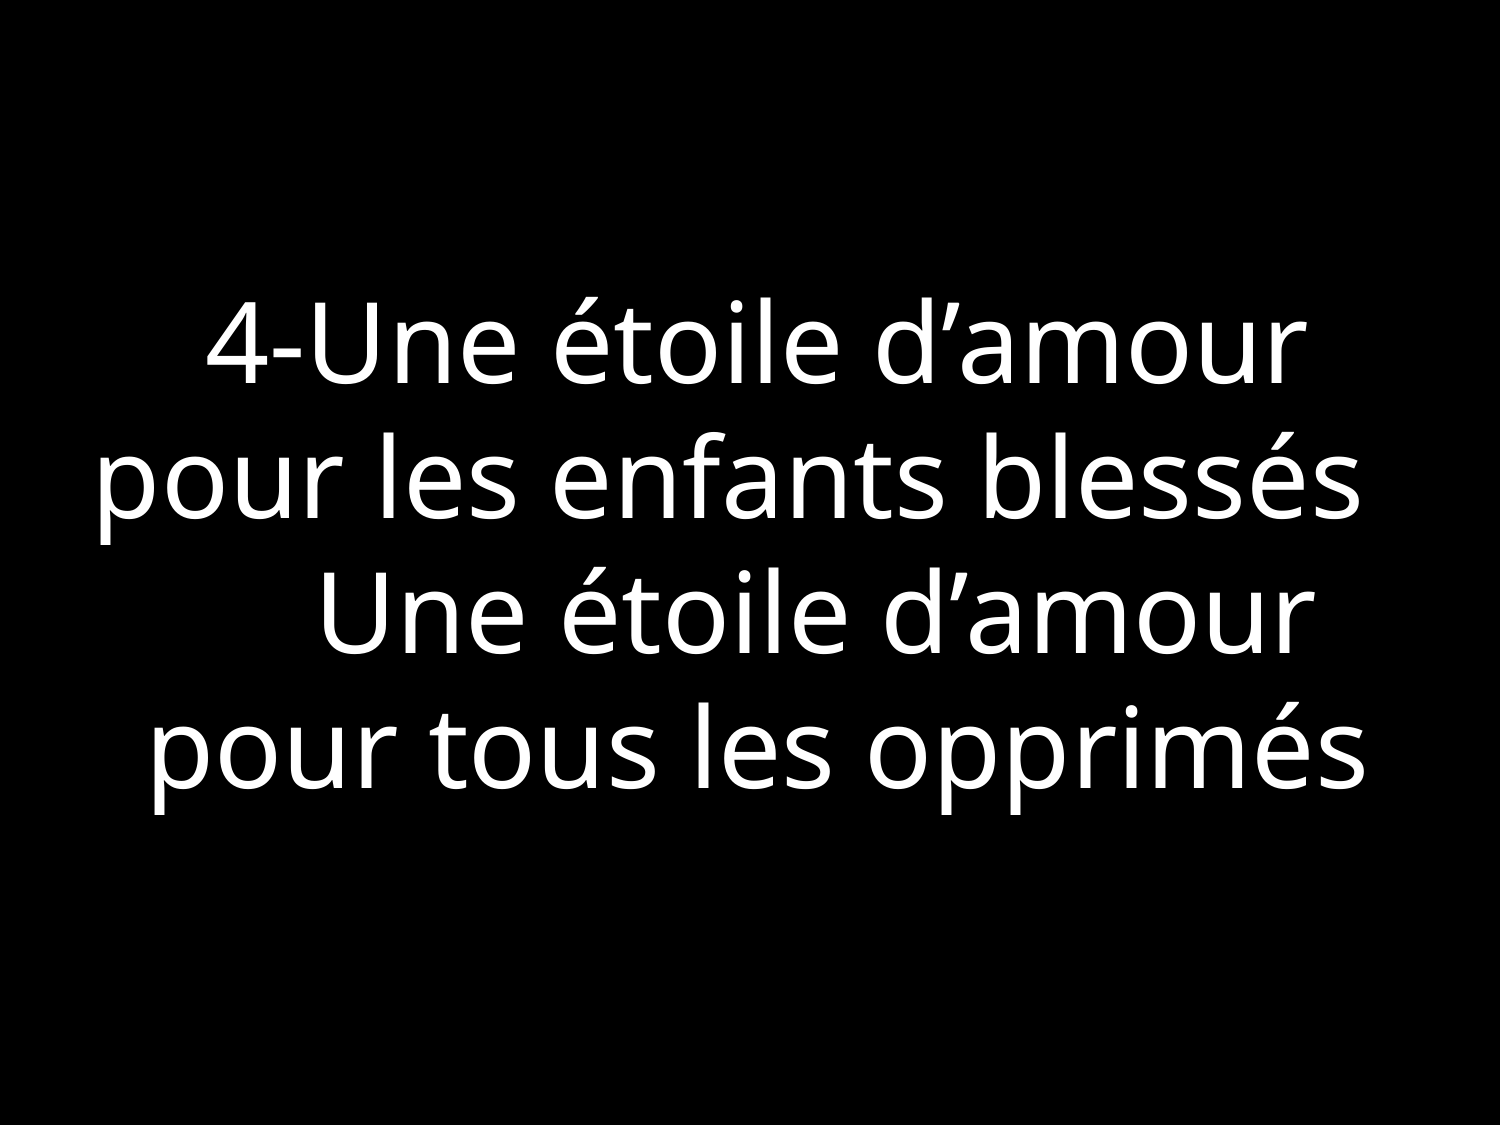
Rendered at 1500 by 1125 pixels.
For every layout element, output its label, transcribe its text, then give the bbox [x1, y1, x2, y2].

list 4-Une étoile d’amour pour les enfants blessés Une étoile d’amour pour tous les opprimés [75, 263, 1441, 1040]
